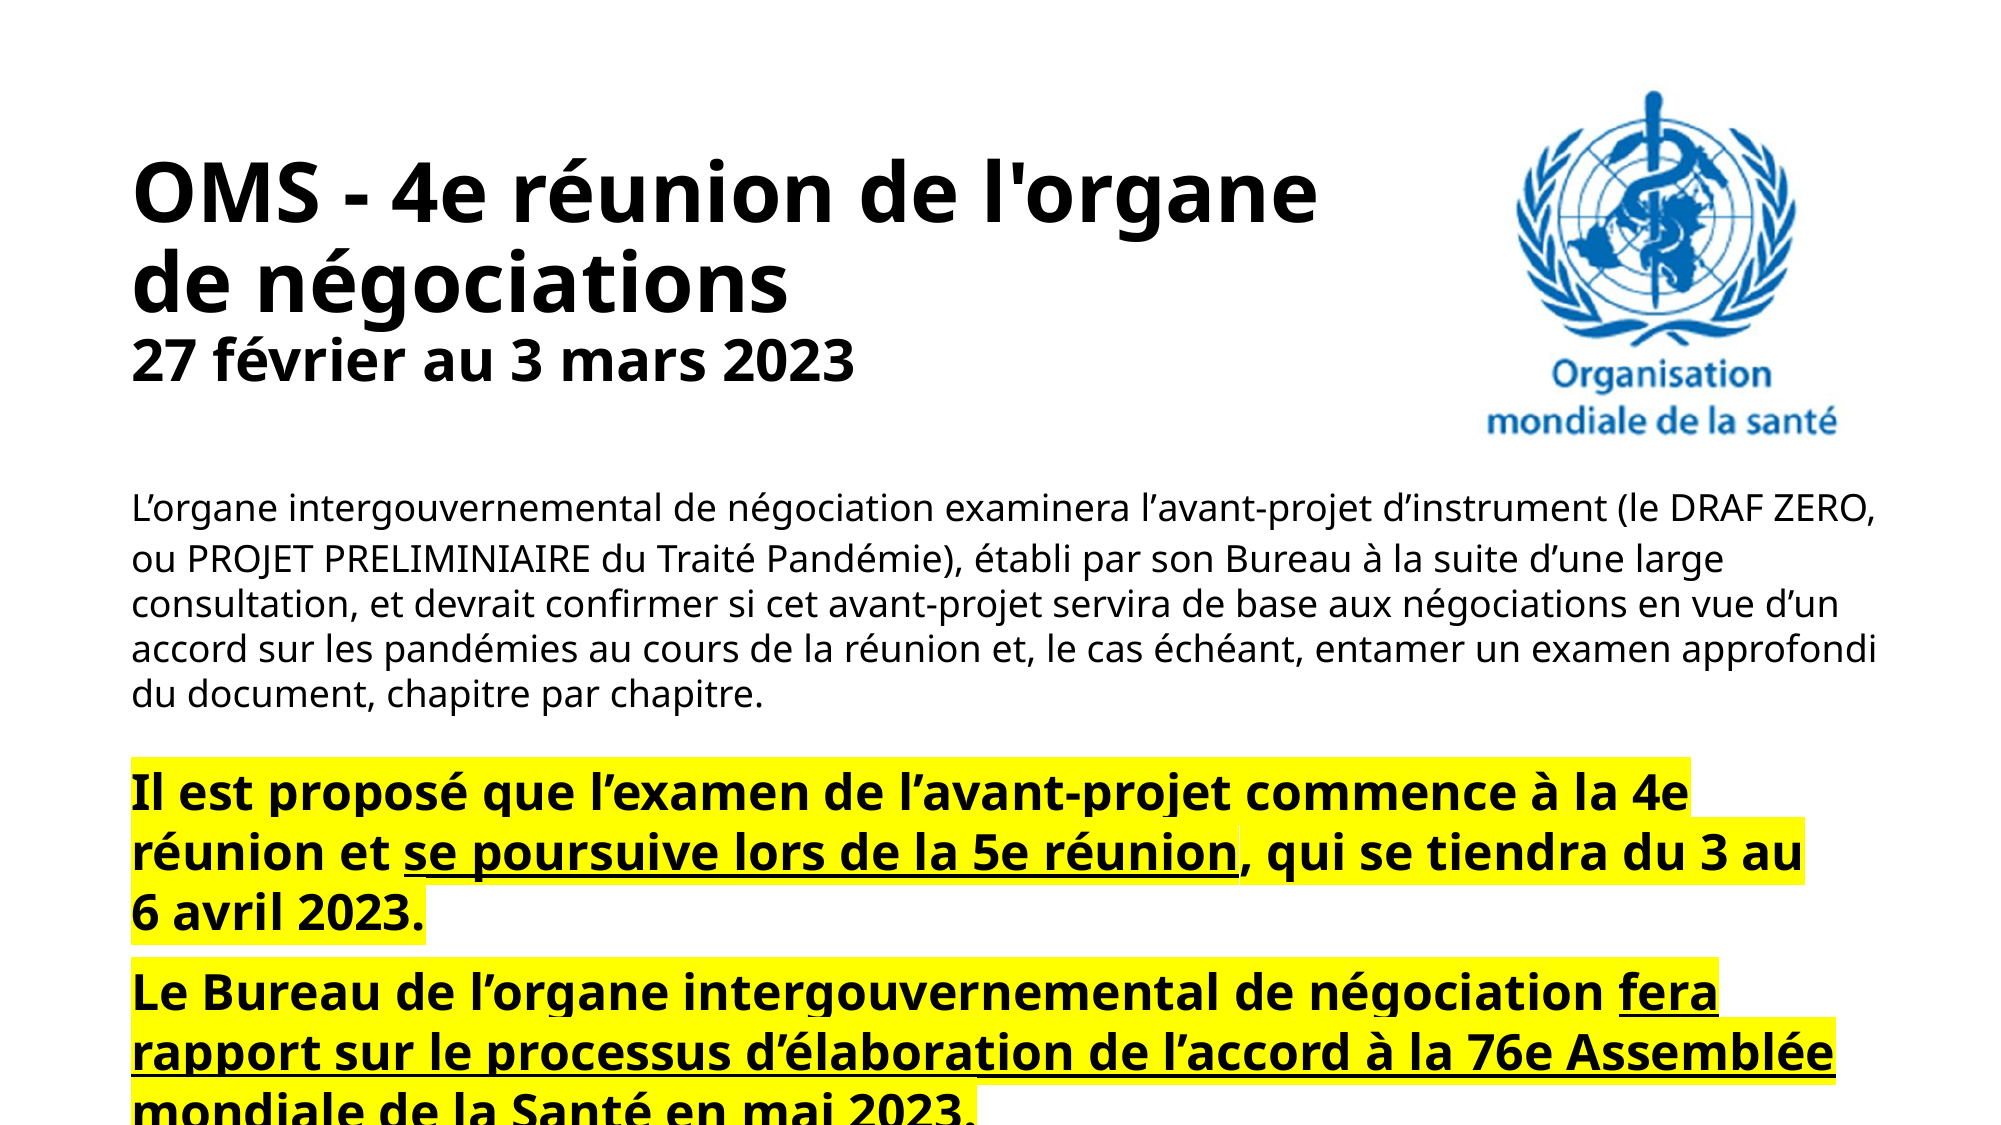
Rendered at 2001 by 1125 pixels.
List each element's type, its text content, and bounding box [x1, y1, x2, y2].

text_box L’organe intergouvernemental de négociation examinera l’avant-projet d’instrument (le DRAF ZERO, ou PROJET PRELIMINIAIRE du Traité Pandémie), établi par son Bureau à la suite d’une large consultation, et devrait confirmer si cet avant-projet servira de base aux négociations en vue d’un accord sur les pandémies au cours de la réunion et, le cas échéant, entamer un examen approfondi du document, chapitre par chapitre. Il est proposé que l’examen de l’avant-projet commence à la 4e réunion et se poursuive lors de la 5e réunion, qui se tiendra du 3 au 6 avril 2023. Le Bureau de l’organe intergouvernemental de négociation fera rapport sur le processus d’élaboration de l’accord à la 76e Assemblée mondiale de la Santé en mai 2023. [116, 476, 1904, 1088]
picture [1446, 53, 1884, 476]
title OMS - 4e réunion de l'organe de négociations 27 février au 3 mars 2023 [116, 133, 1446, 412]
